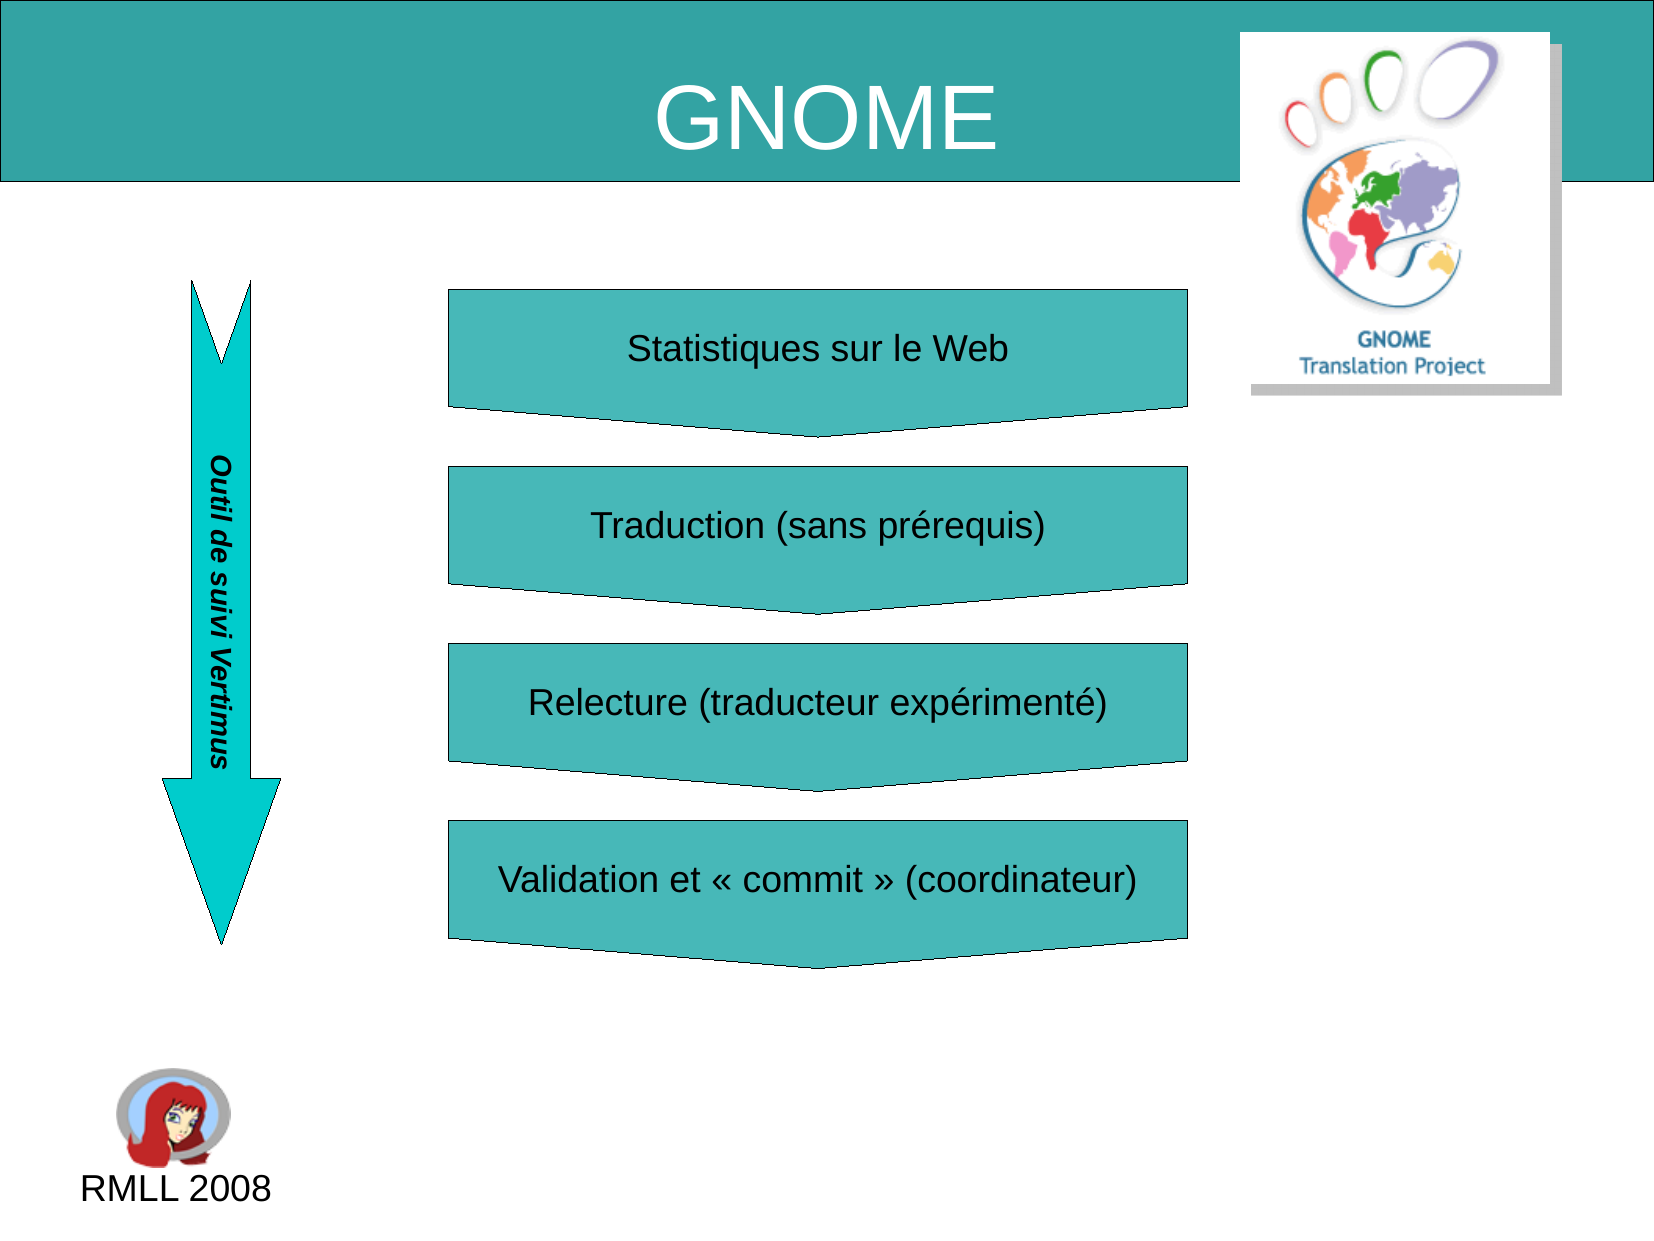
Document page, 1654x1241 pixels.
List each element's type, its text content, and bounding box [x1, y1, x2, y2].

picture [116, 1068, 231, 1168]
text_box Traduction (sans prérequis) [448, 466, 1188, 615]
text_box Statistiques sur le Web [448, 289, 1188, 438]
text_box Relecture (traducteur expérimenté) [448, 643, 1188, 792]
picture [1240, 32, 1550, 384]
text_box Outil de suivi Vertimus [162, 280, 281, 945]
title GNOME [82, 21, 1571, 214]
text_box Validation et « commit » (coordinateur) [448, 820, 1188, 969]
